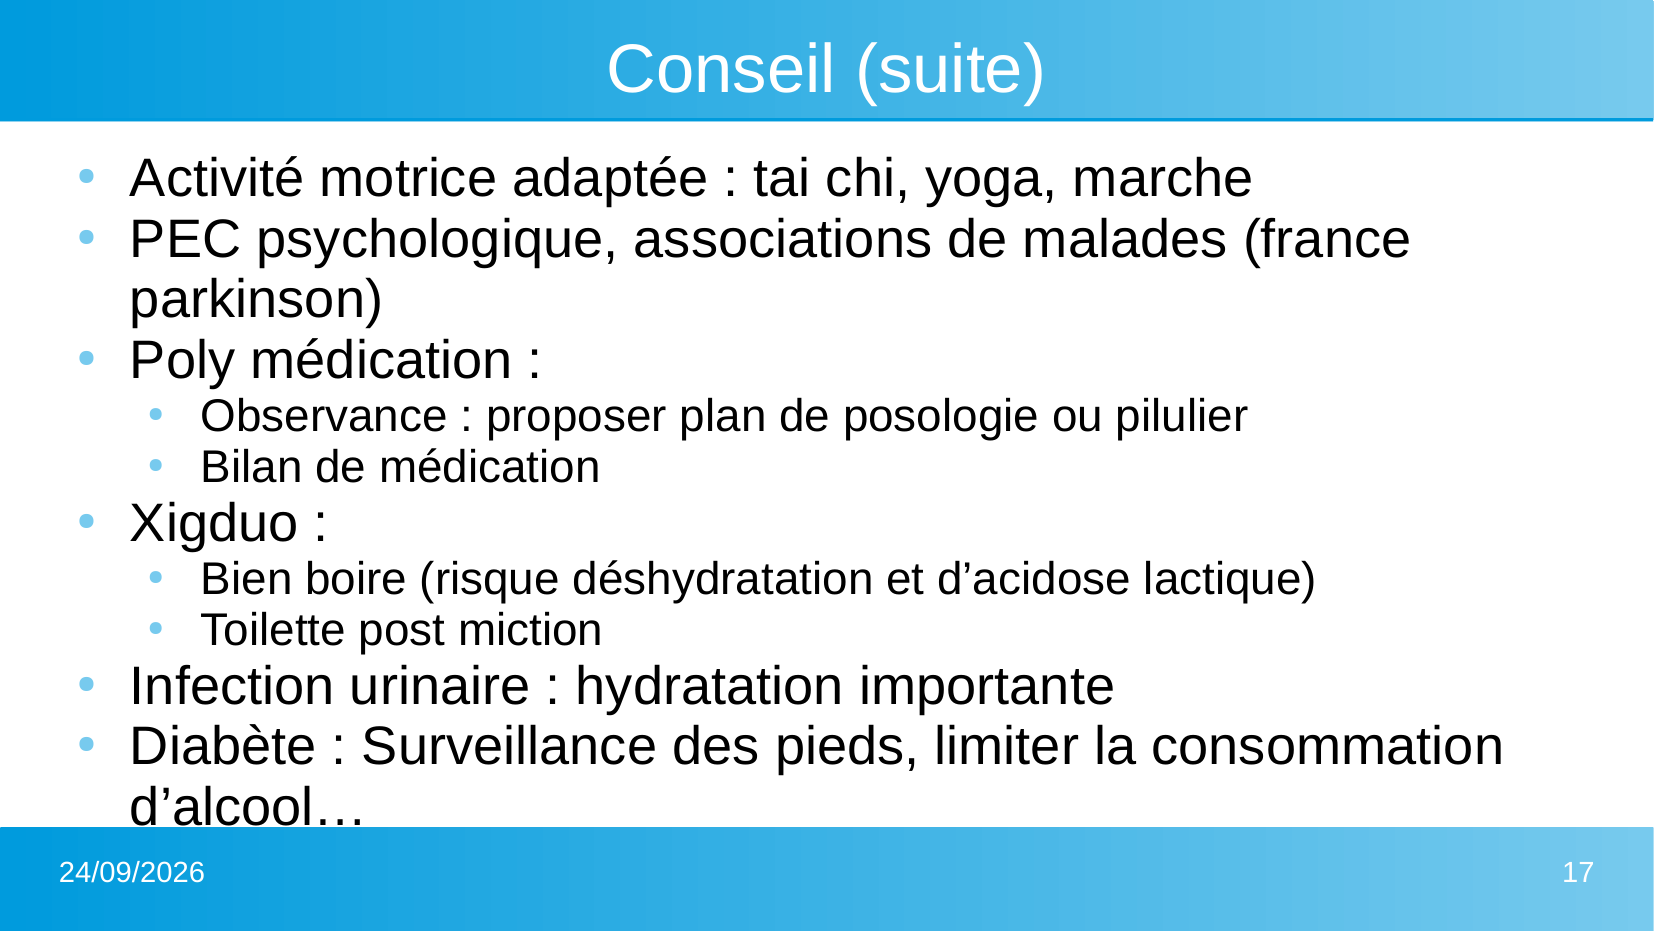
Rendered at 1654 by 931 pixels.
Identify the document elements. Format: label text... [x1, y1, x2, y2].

title Conseil (suite) [59, 29, 1595, 108]
list Activité motrice adaptée : tai chi, yoga, marche PEC psychologique, associations de malades (france parkinson) Poly médication : Observance : proposer plan de posologie ou pilulier Bilan de médication Xigduo : Bien boire (risque déshydratation et d’acidose lactique) Toilette post miction Infection urinaire : hydratation importante Diabète : Surveillance des pieds, limiter la consommation d’alcool… [59, 147, 1595, 768]
